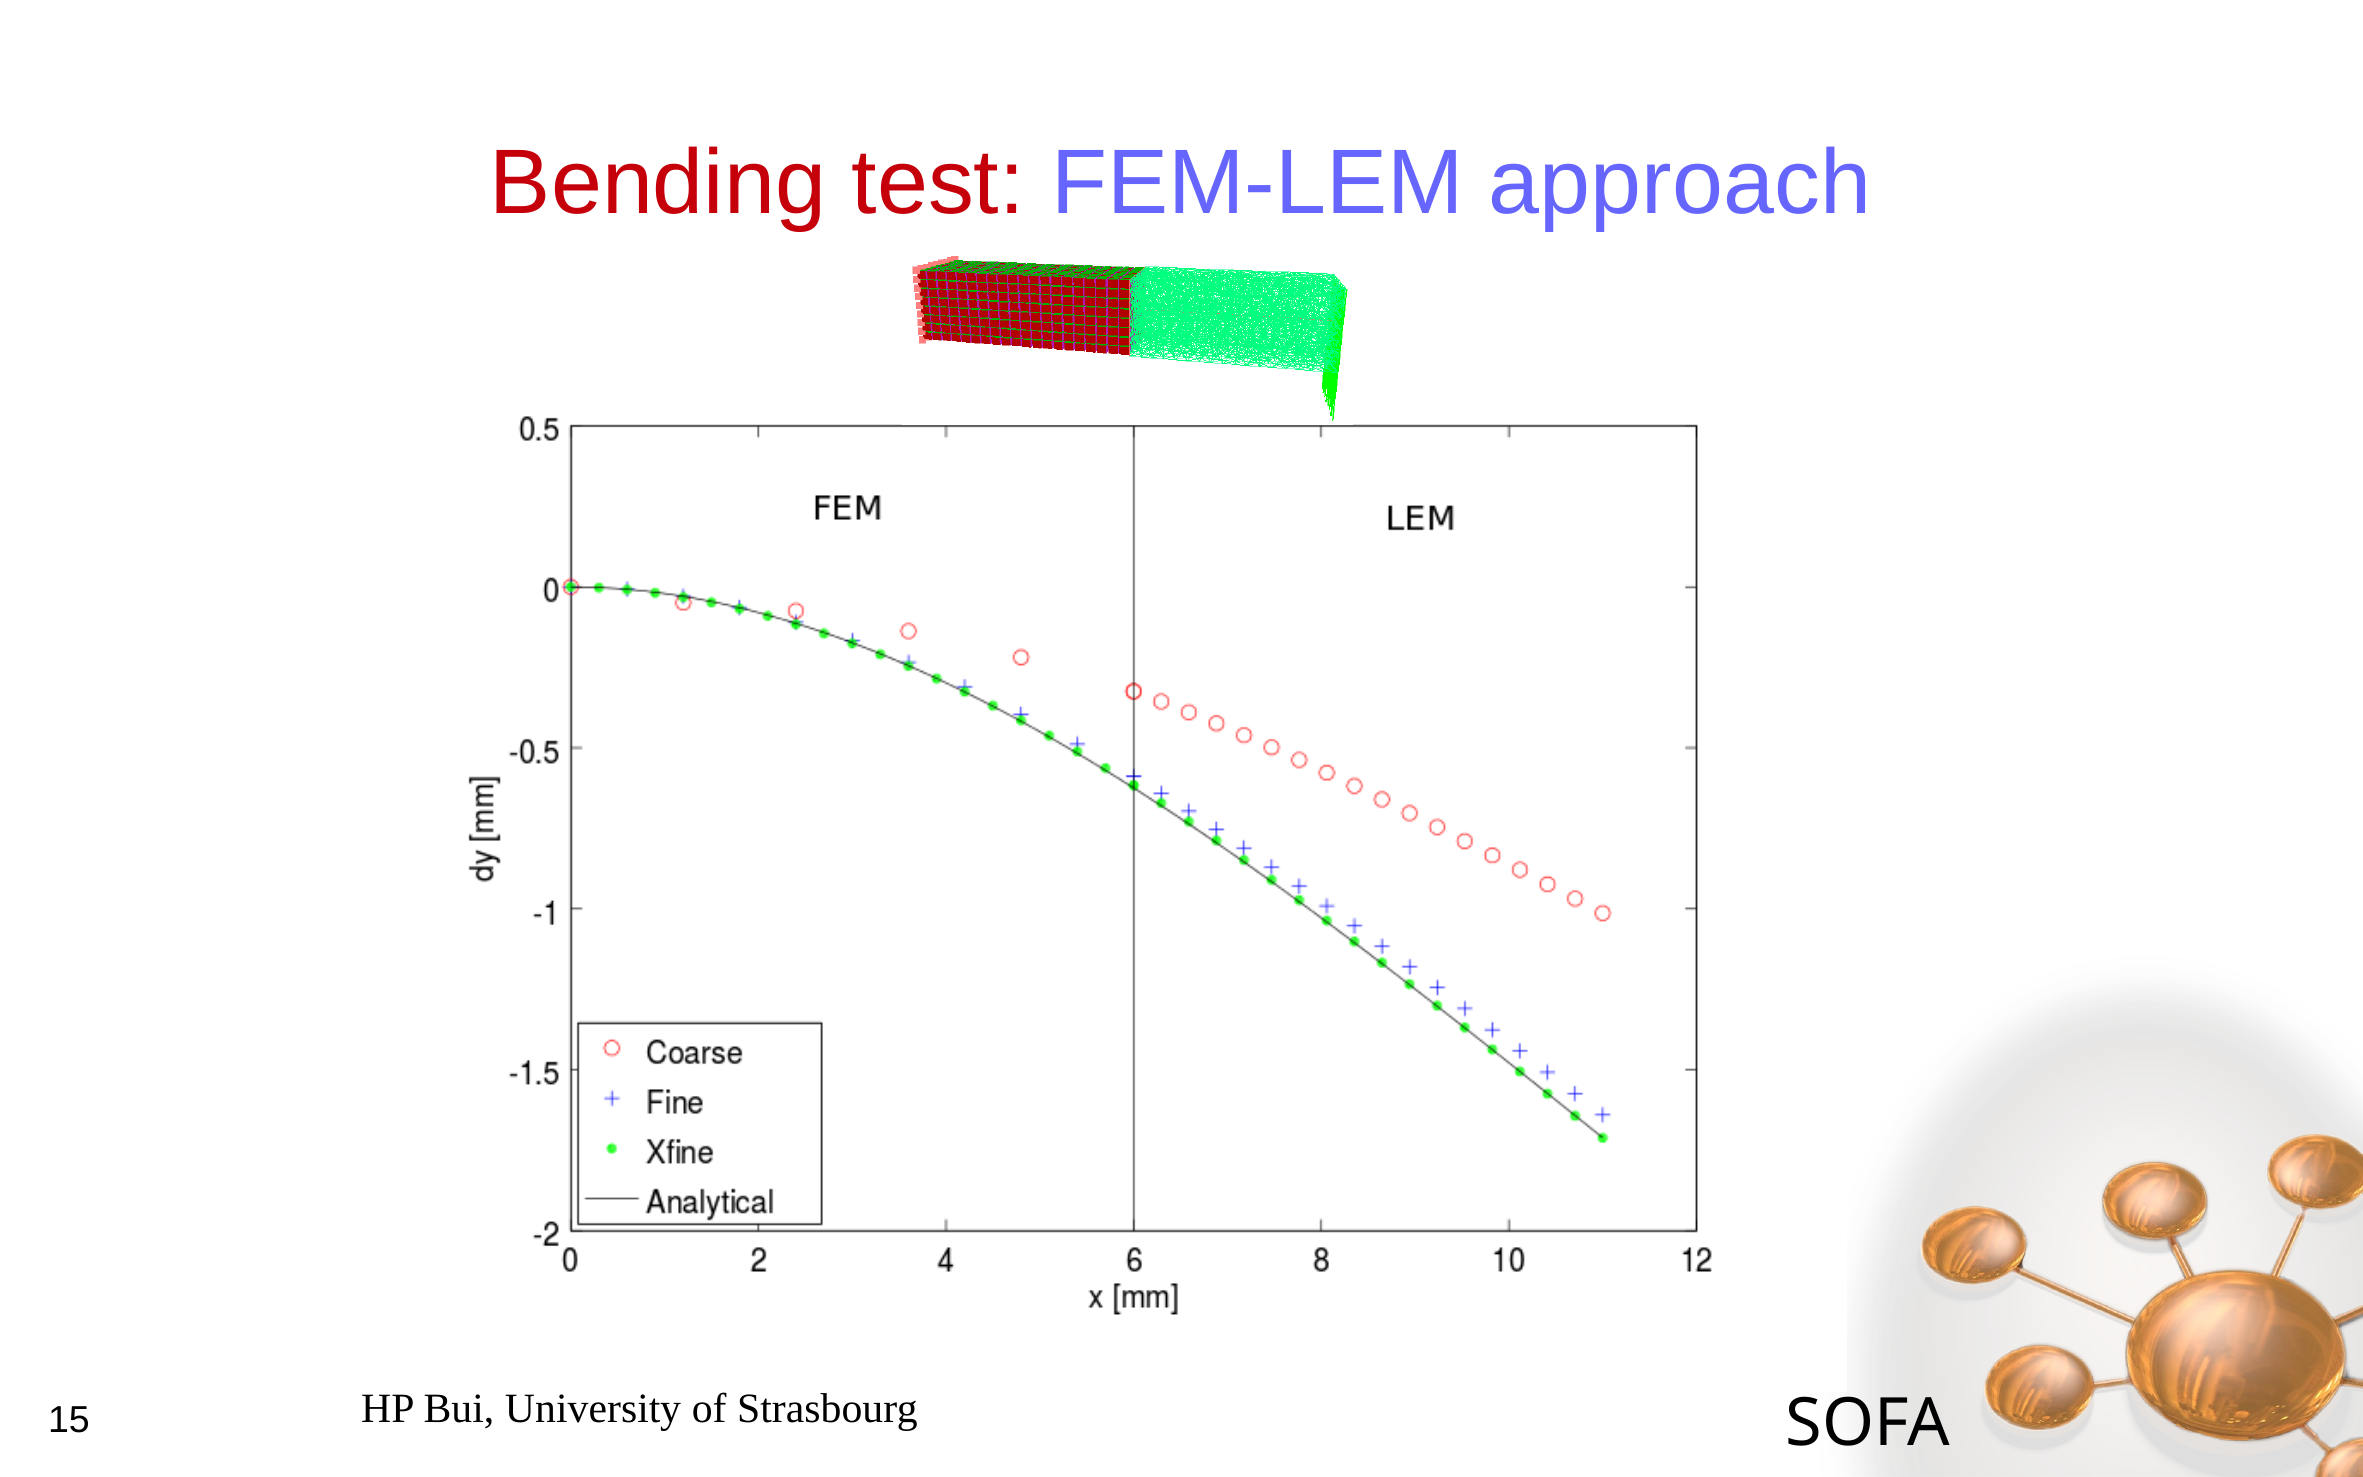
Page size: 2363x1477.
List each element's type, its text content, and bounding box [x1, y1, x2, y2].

picture [346, 231, 1847, 1392]
title Bending test: FEM-LEM approach [118, 130, 2245, 234]
